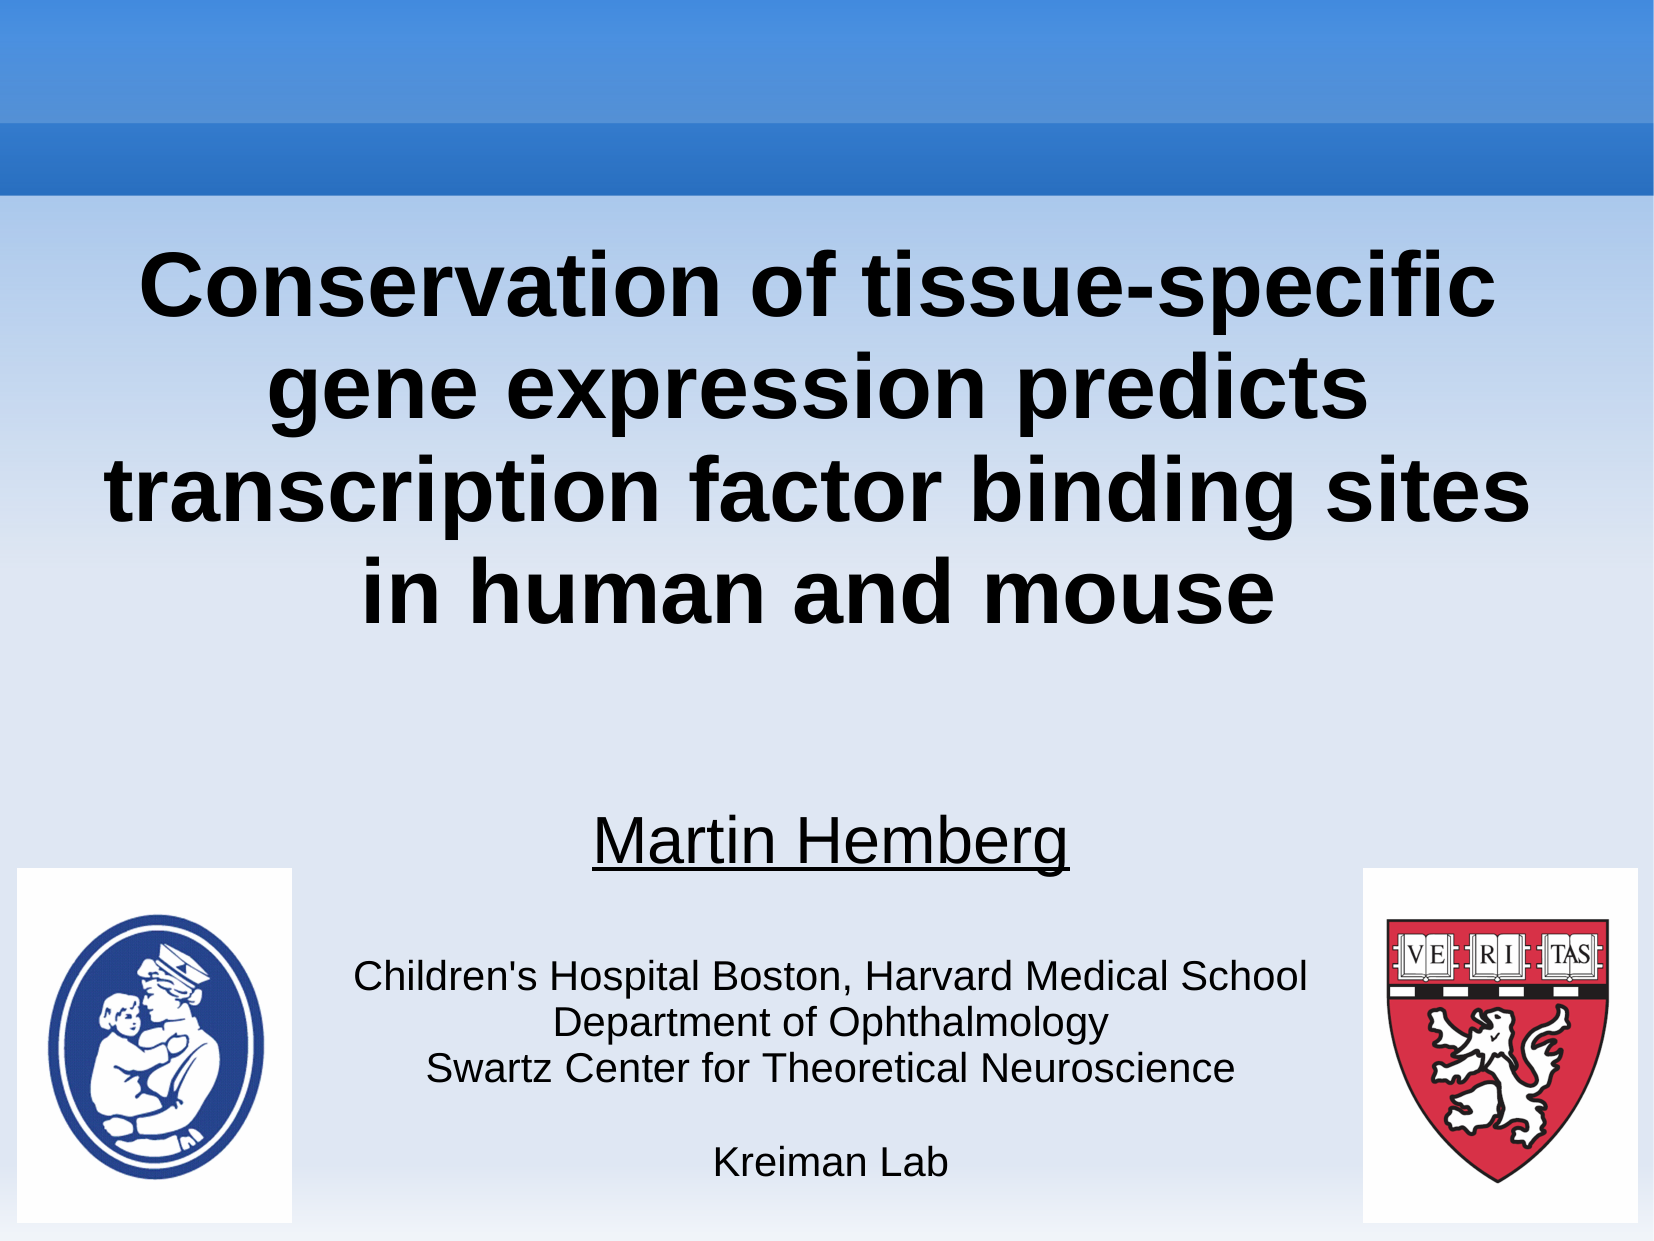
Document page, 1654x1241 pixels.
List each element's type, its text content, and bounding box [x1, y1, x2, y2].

title Conservation of tissue-specific gene expression predicts transcription factor binding sites in human and mouse [75, 202, 1564, 676]
text_box Martin Hemberg Children's Hospital Boston, Harvard Medical School Department of Ophthalmology Swartz Center for Theoretical Neuroscience Kreiman Lab [86, 712, 1576, 1241]
picture [0, 0, 1654, 1241]
